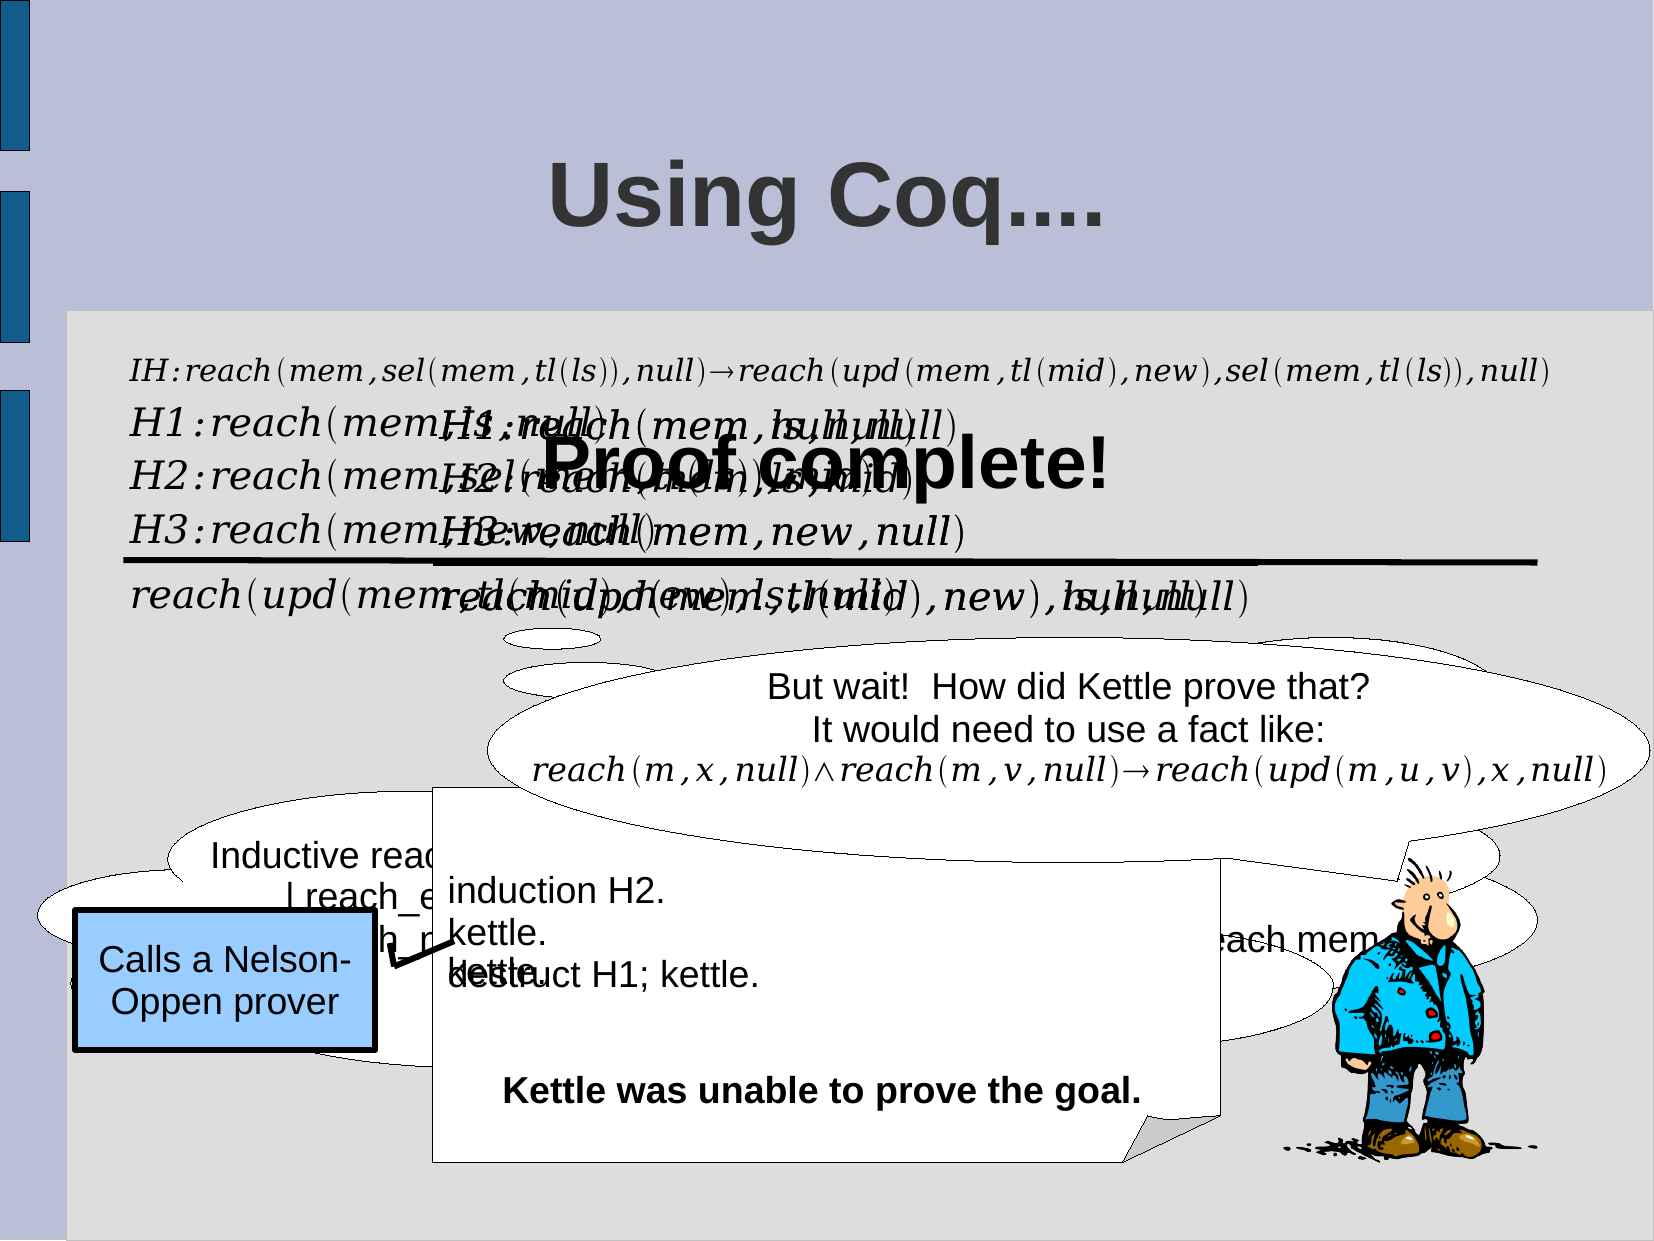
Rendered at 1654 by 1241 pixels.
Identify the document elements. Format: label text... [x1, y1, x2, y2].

text_box induction H2. kettle. destruct H1; kettle. [432, 787, 1221, 1163]
text_box [1221, 981, 1283, 1042]
title Using Coq.... [121, 91, 1534, 299]
text_box Proof complete! [526, 413, 1128, 526]
picture [1283, 858, 1538, 1163]
text_box kettle. [432, 942, 563, 1005]
chart [525, 750, 1614, 790]
text_box Inductive reach (mem : memory) : addr -> addr -> Prop := | reach_eq : forall a, reach mem a a | reach_ne : forall a b, reach mem (sel mem (tl a)) b -> reach mem a b. [195, 826, 432, 981]
chart [123, 399, 964, 449]
text_box Kettle was unable to prove the goal. [487, 1061, 1146, 1126]
text_box Inductive reach (mem : memory) : addr -> addr -> Prop := | reach_eq : forall a, reach mem a a | reach_ne : forall a b, reach mem (sel mem (tl a)) b -> reach mem a b. [1221, 859, 1283, 981]
chart [123, 506, 971, 555]
text_box [70, 972, 75, 995]
text_box [503, 628, 601, 650]
text_box [503, 662, 655, 698]
text_box [201, 791, 432, 826]
text_box Obvious again! [1258, 637, 1486, 671]
chart [123, 453, 526, 502]
text_box Calls a Nelson-Oppen prover [75, 910, 375, 1050]
chart [123, 571, 1256, 620]
text_box [301, 981, 432, 1067]
chart [123, 352, 1557, 389]
text_box But wait! How did Kettle prove that? It would need to use a fact like: [487, 637, 1651, 882]
text_box [37, 829, 195, 945]
